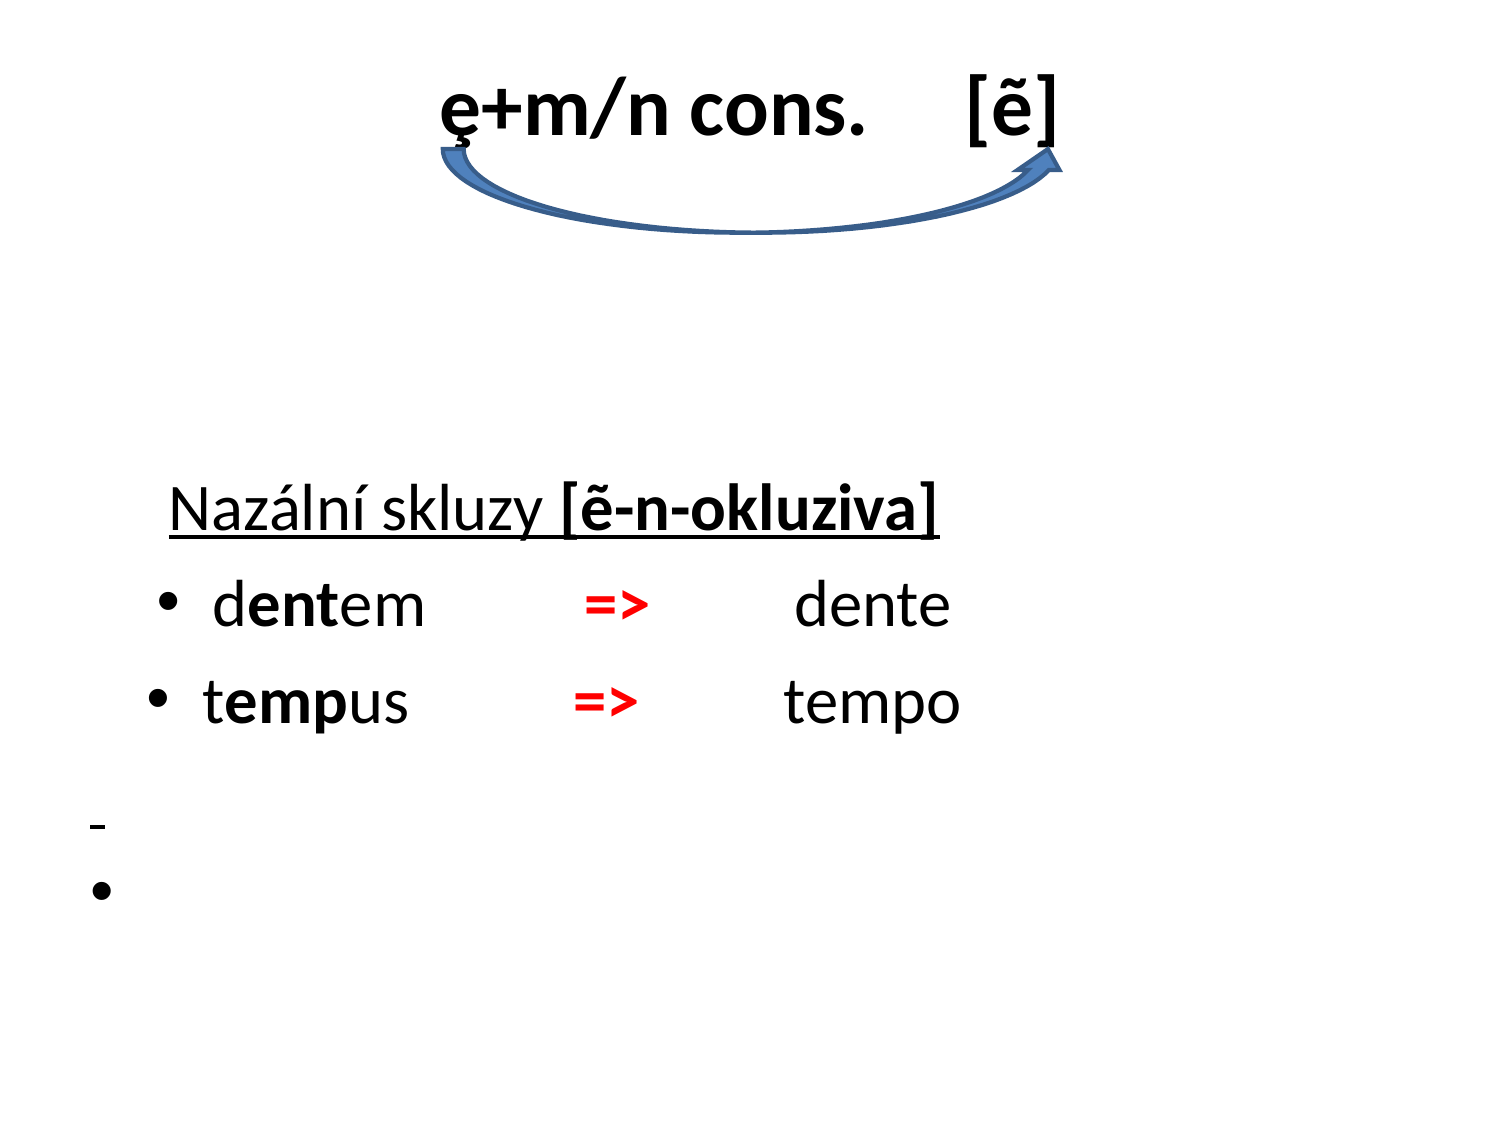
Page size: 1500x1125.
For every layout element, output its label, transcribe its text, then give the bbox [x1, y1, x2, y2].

list Nazální skluzy [ẽ-n-okluziva] dentem => dente tempus => tempo [75, 262, 1426, 1005]
title ȩ+m/n cons. [ẽ] [75, 45, 1426, 233]
text_box [442, 149, 1060, 233]
